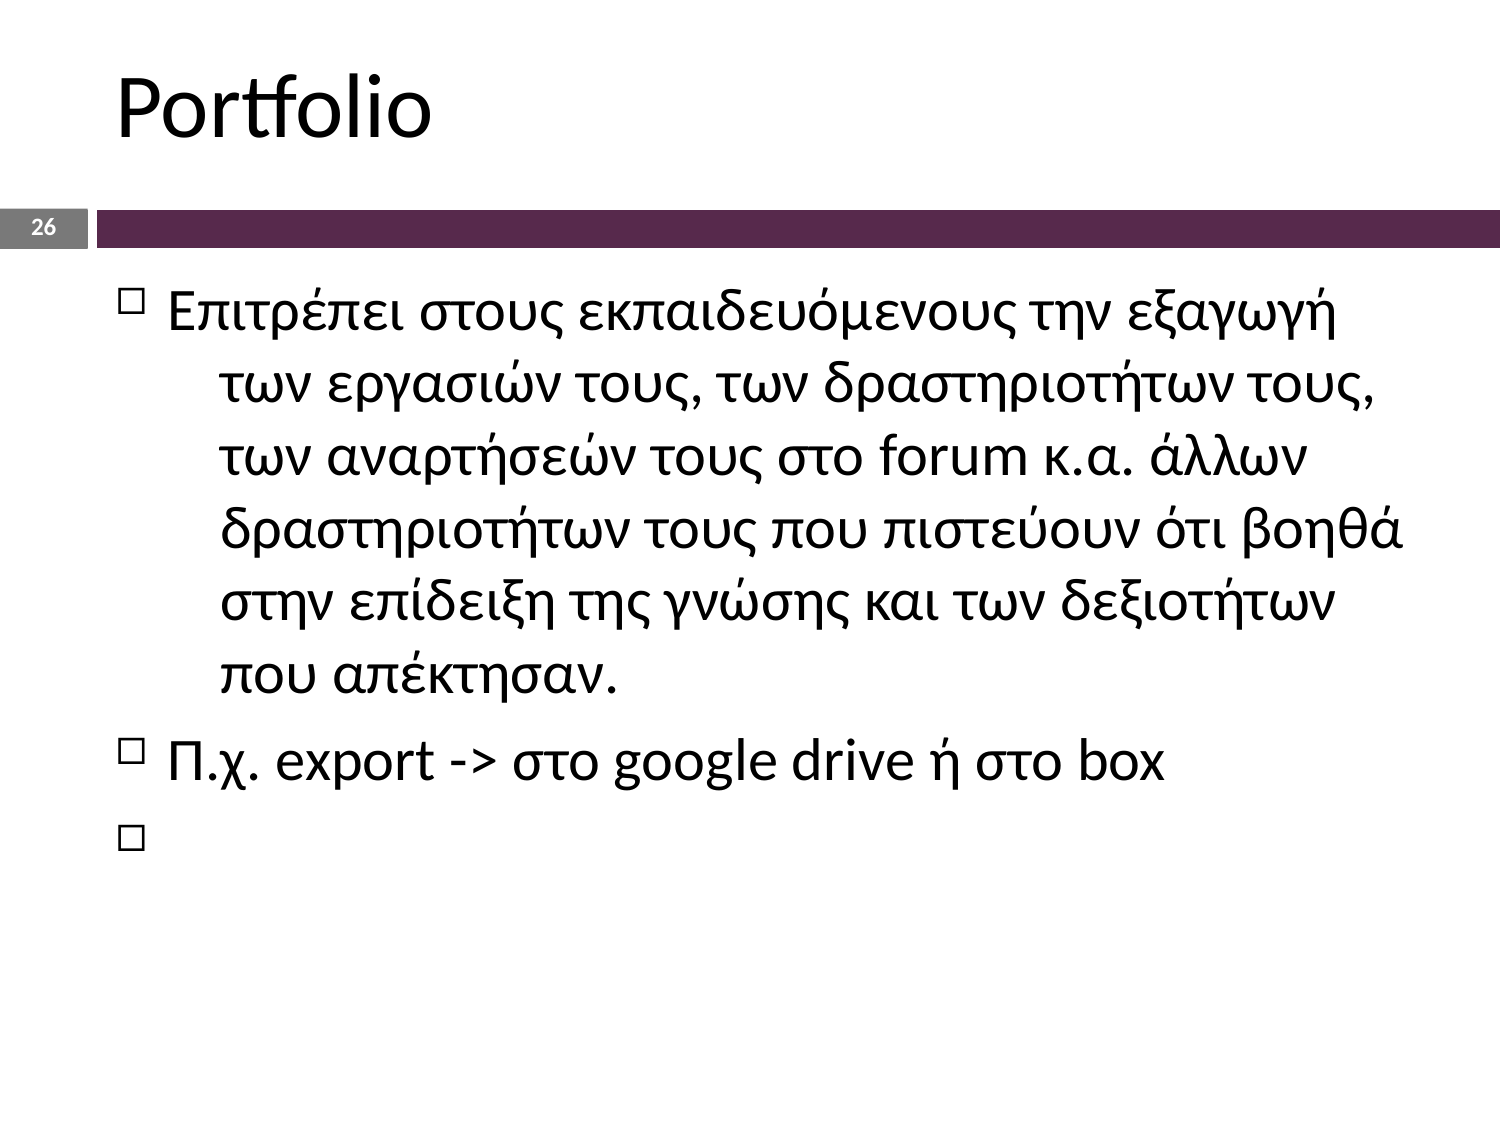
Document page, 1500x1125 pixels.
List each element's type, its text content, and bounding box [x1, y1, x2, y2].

text_box 26 [0, 208, 88, 249]
title Portfolio [100, 19, 1438, 182]
list Επιτρέπει στους εκπαιδευόμενους την εξαγωγή των εργασιών τους, των δραστηριοτήτων τους, των αναρτήσεών τους στο forum κ.α. άλλων δραστηριοτήτων τους που πιστεύουν ότι βοηθά στην επίδειξη της γνώσης και των δεξιοτήτων που απέκτησαν. Π.χ. export -> στο google drive ή στο box [100, 262, 1438, 1000]
